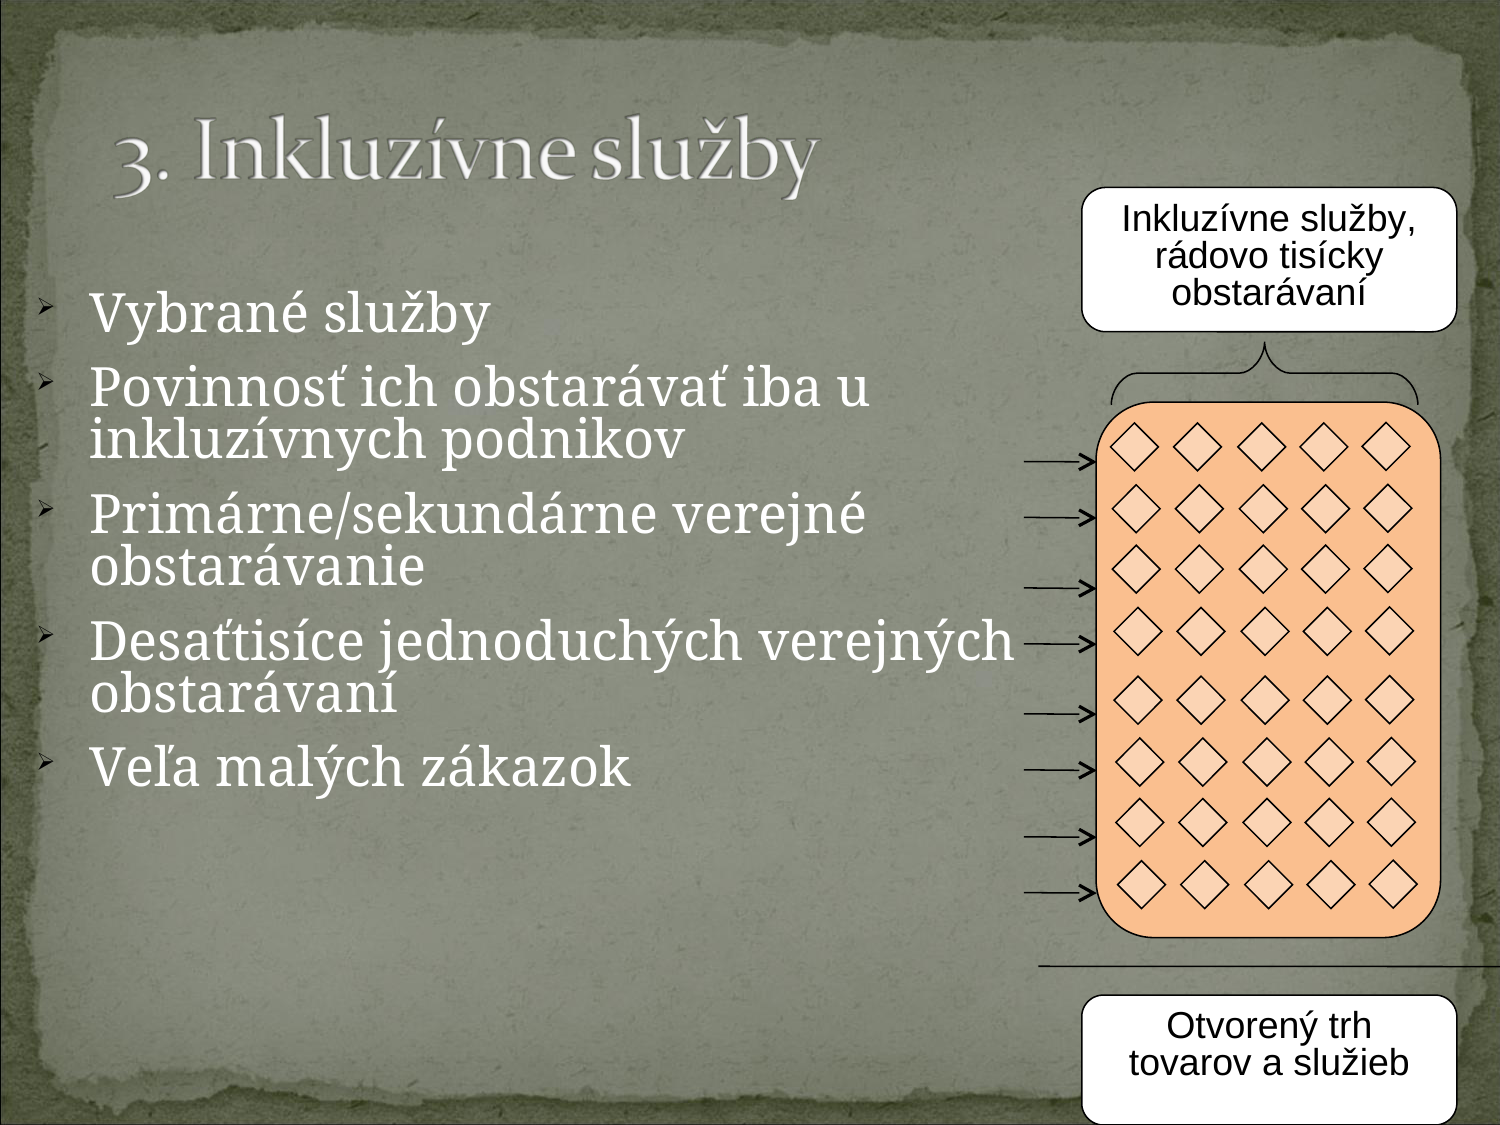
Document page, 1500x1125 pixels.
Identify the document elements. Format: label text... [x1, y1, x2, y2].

text_box Inkluzívne služby, rádovo tisícky obstarávaní [1081, 187, 1457, 332]
list Vybrané služby Povinnosť ich obstarávať iba u inkluzívnych podnikov Primárne/sekundárne verejné obstarávanie Desaťtisíce jednoduchých verejných obstarávaní Veľa malých zákazok [5, 283, 1045, 1099]
picture [0, 0, 1500, 1125]
text_box [59, 33, 1422, 210]
text_box [1096, 402, 1441, 938]
text_box Otvorený trh tovarov a služieb [1081, 995, 1457, 1125]
